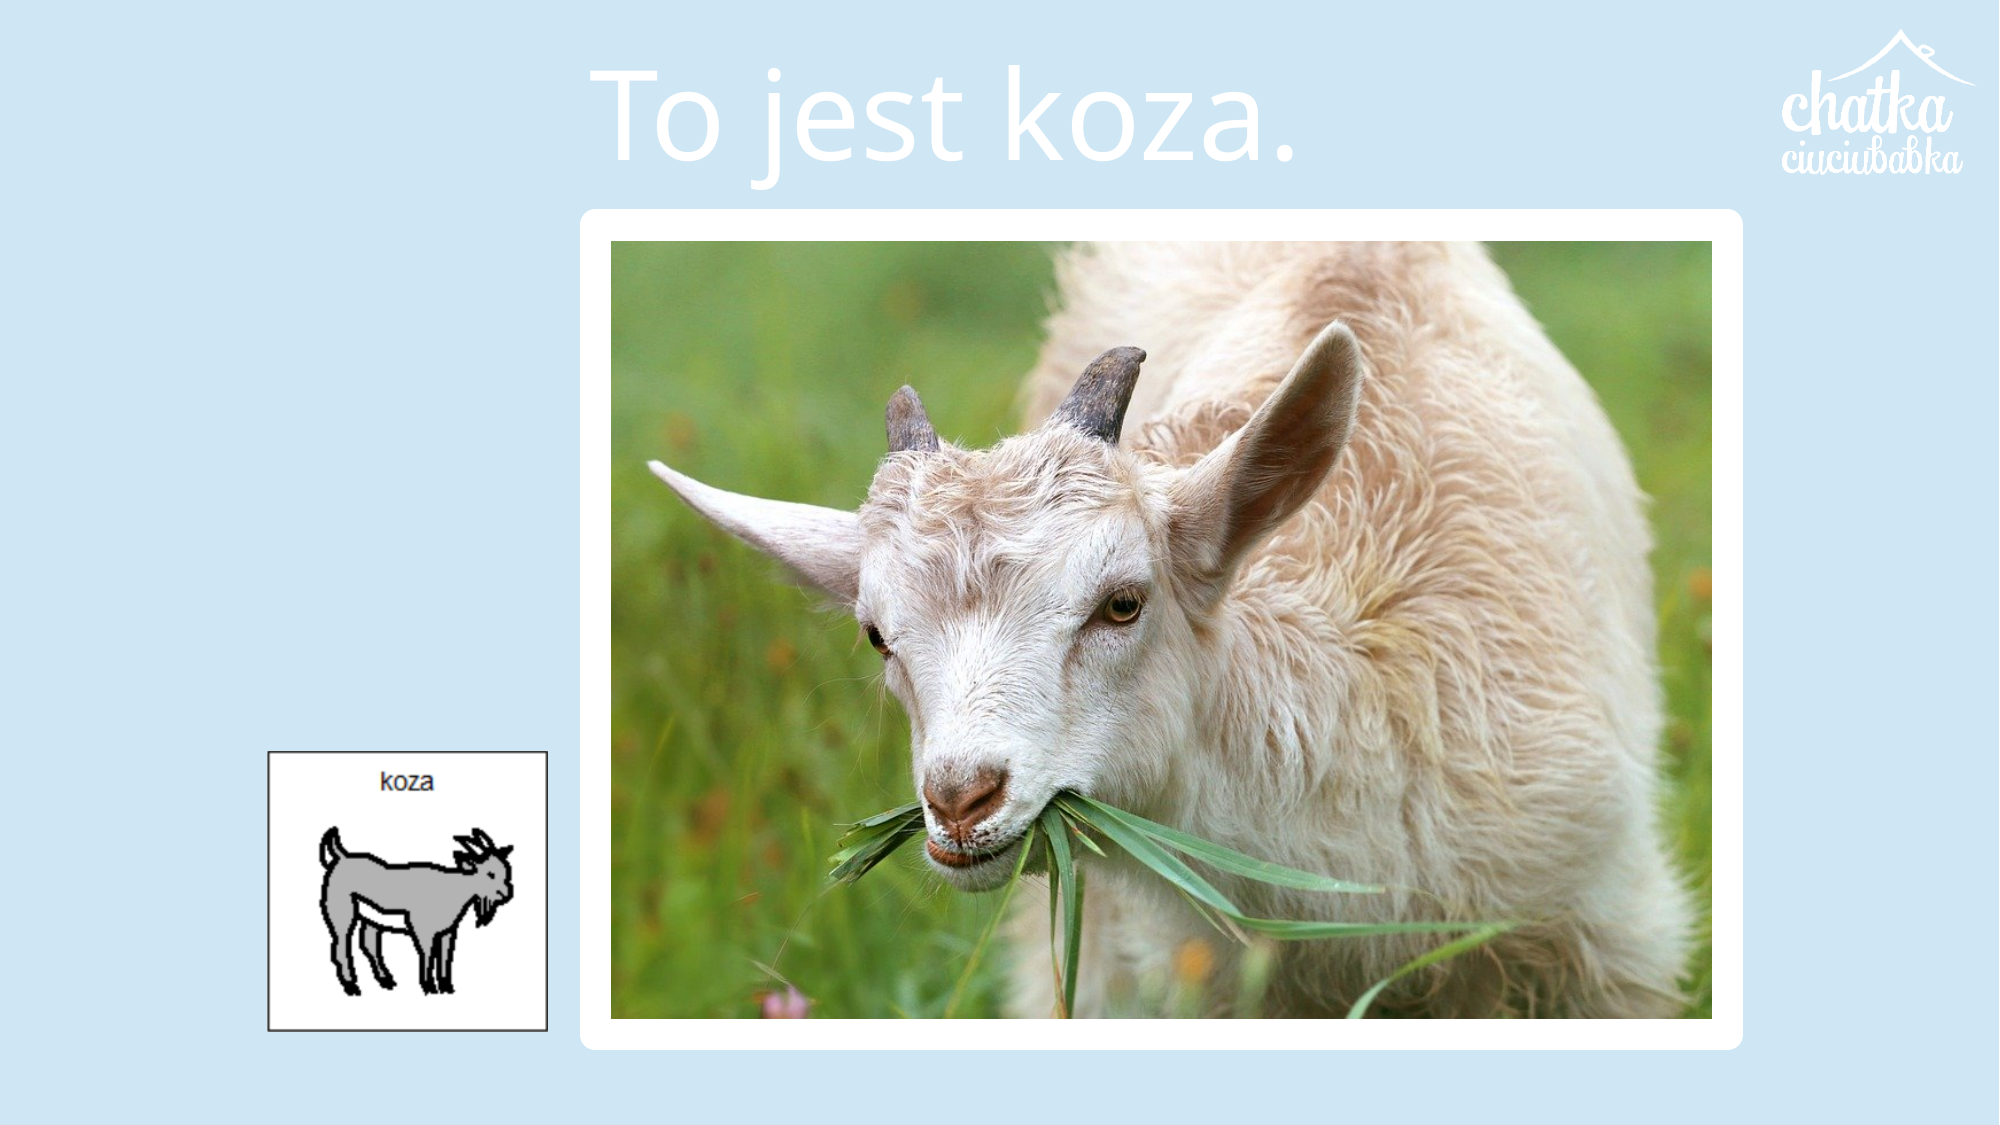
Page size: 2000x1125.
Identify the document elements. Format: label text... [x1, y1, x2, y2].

text_box To jest koza. [574, 45, 1668, 196]
picture [267, 751, 548, 1032]
picture [1755, 5, 1991, 241]
picture [610, 240, 1712, 1020]
